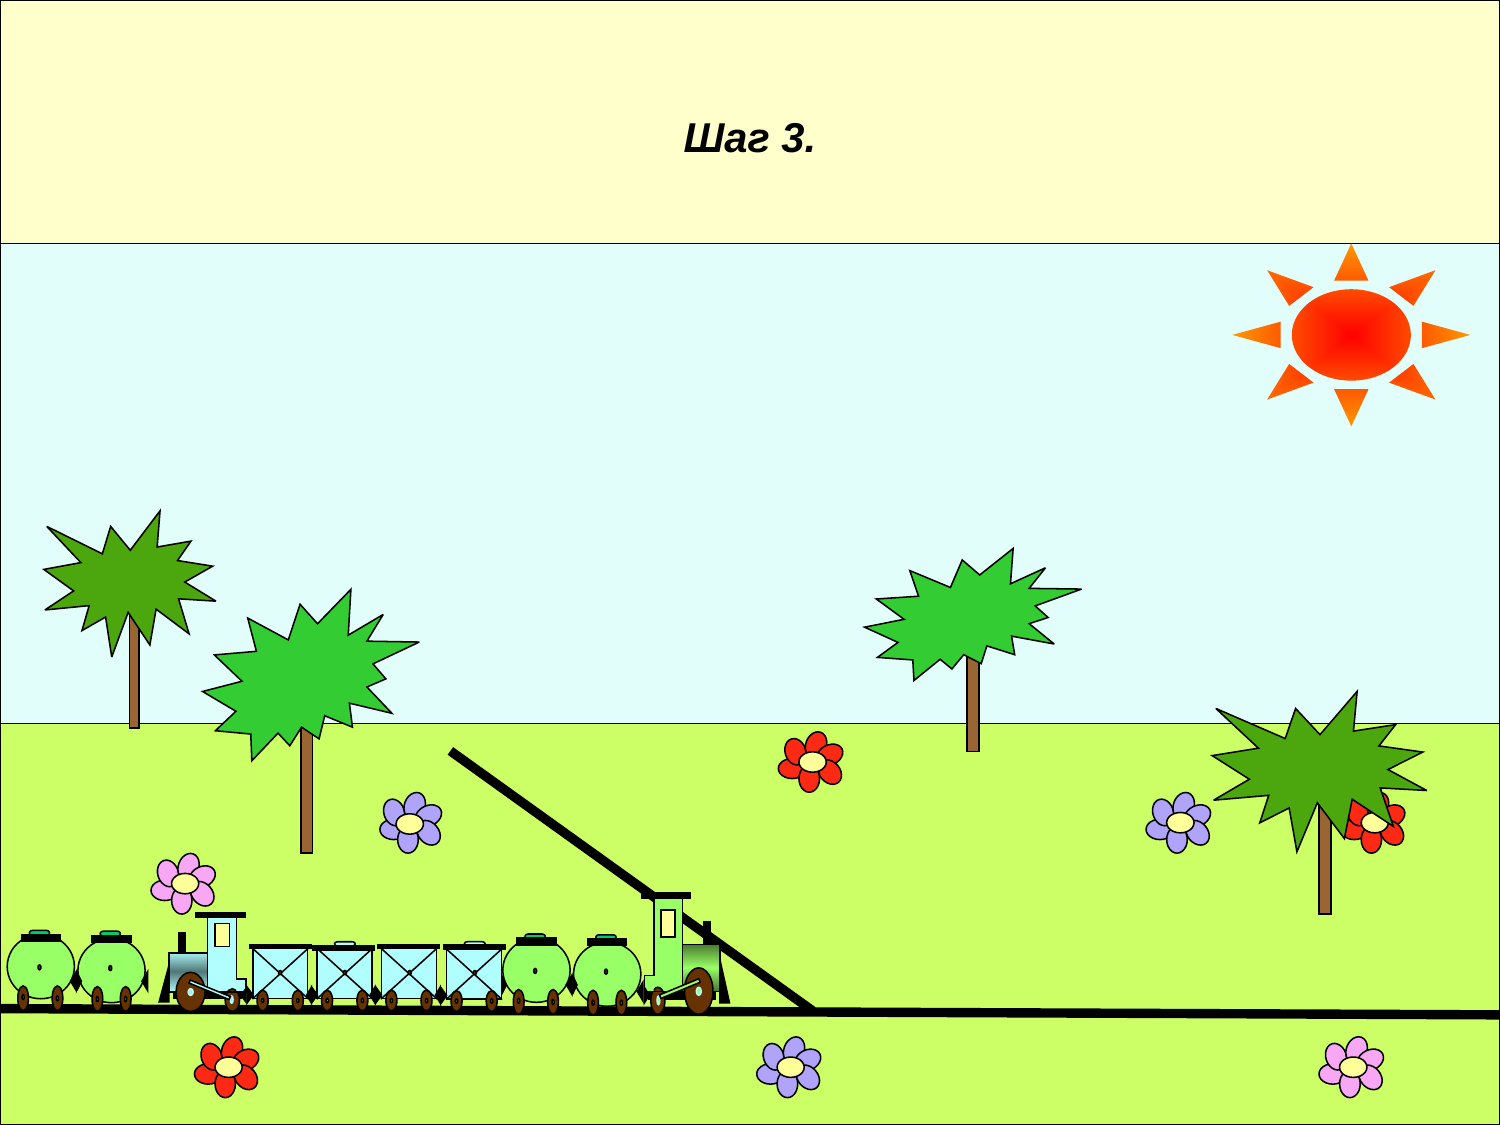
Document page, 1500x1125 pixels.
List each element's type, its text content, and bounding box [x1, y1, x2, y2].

title Шаг 3. [47, 42, 1453, 185]
text_box [0, 0, 1500, 1125]
